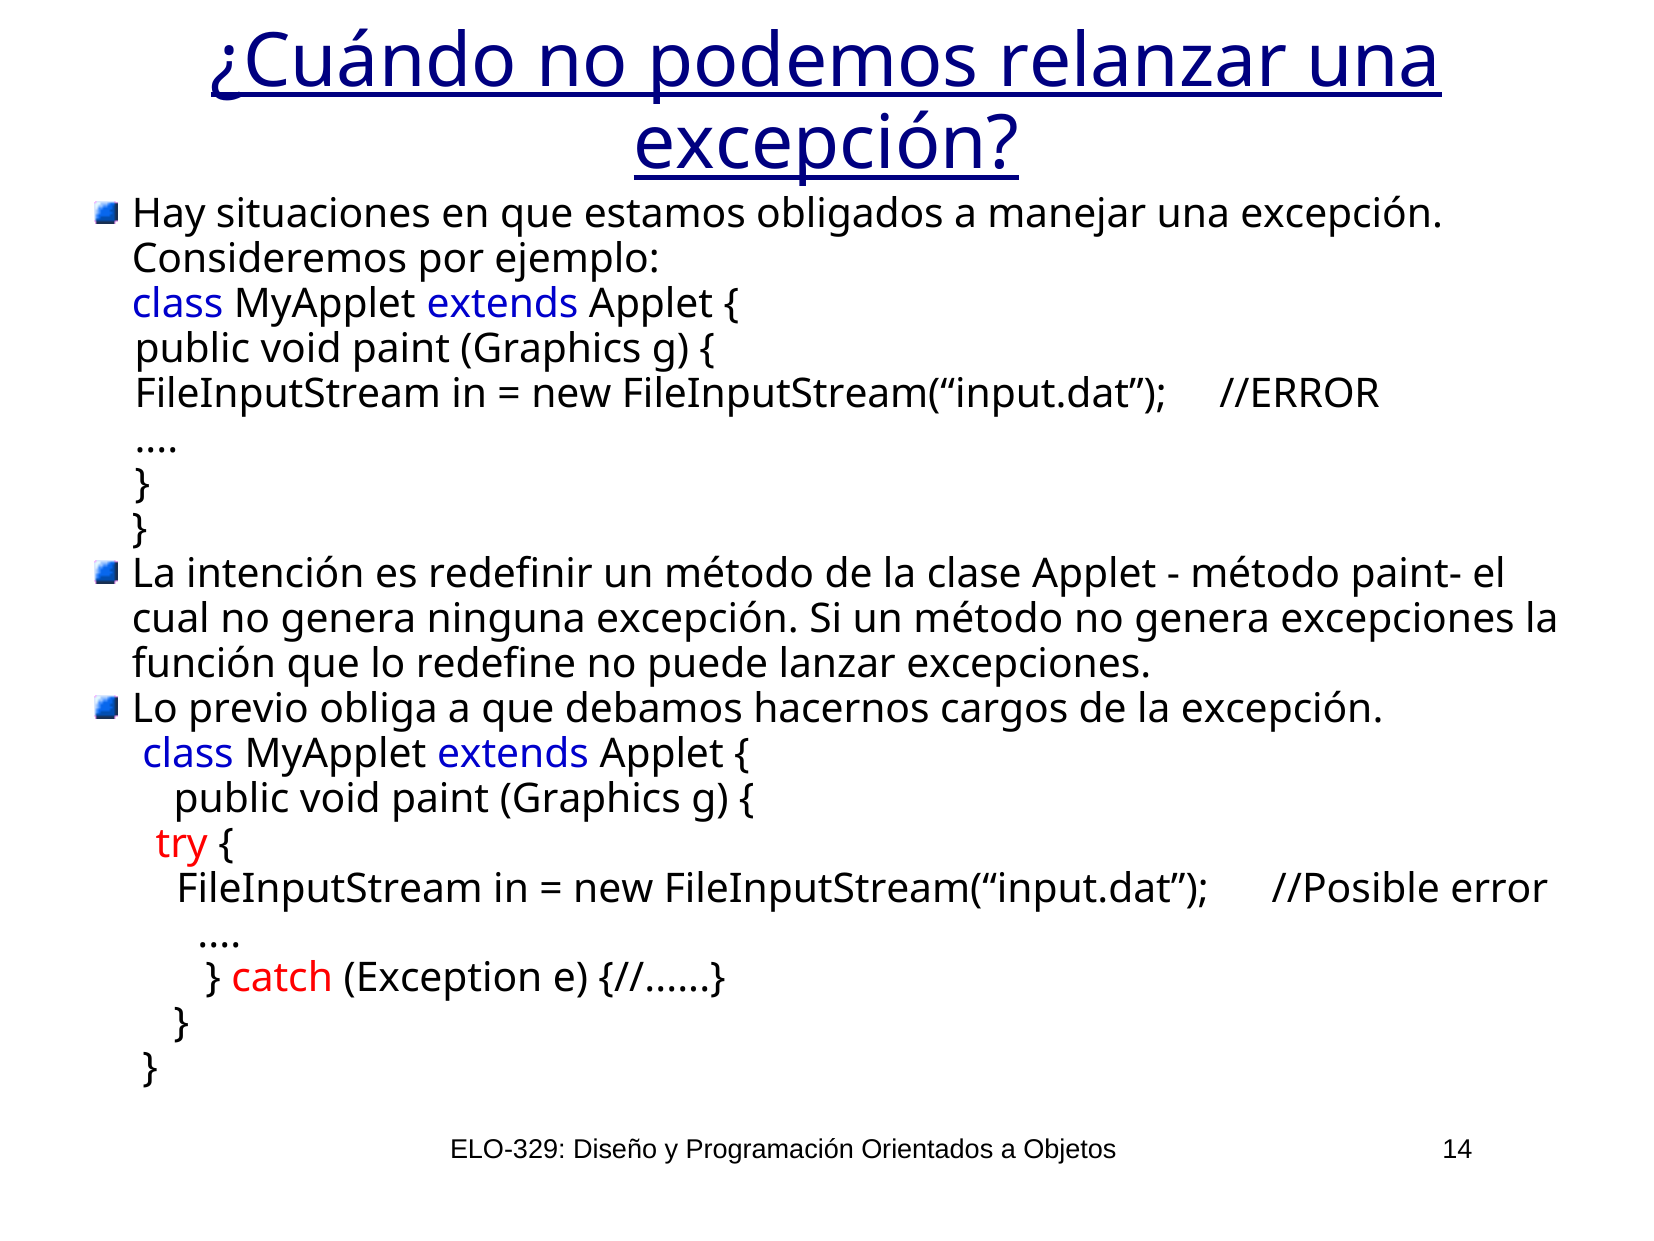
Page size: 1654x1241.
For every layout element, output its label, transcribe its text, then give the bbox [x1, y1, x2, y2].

title ¿Cuándo no podemos relanzar una excepción? [82, 17, 1571, 183]
list Hay situaciones en que estamos obligados a manejar una excepción. Consideremos por ejemplo: class MyApplet extends Applet { public void paint (Graphics g) { FileInputStream in = new FileInputStream(“input.dat”); //ERROR .... } } La intención es redefinir un método de la clase Applet - método paint- el cual no genera ninguna excepción. Si un método no genera excepciones la función que lo redefine no puede lanzar excepciones. Lo previo obliga a que debamos hacernos cargos de la excepción. class MyApplet extends Applet { public void paint (Graphics g) { try { FileInputStream in = new FileInputStream(“input.dat”); //Posible error .... } catch (Exception e) {//......} } } [82, 187, 1571, 1124]
